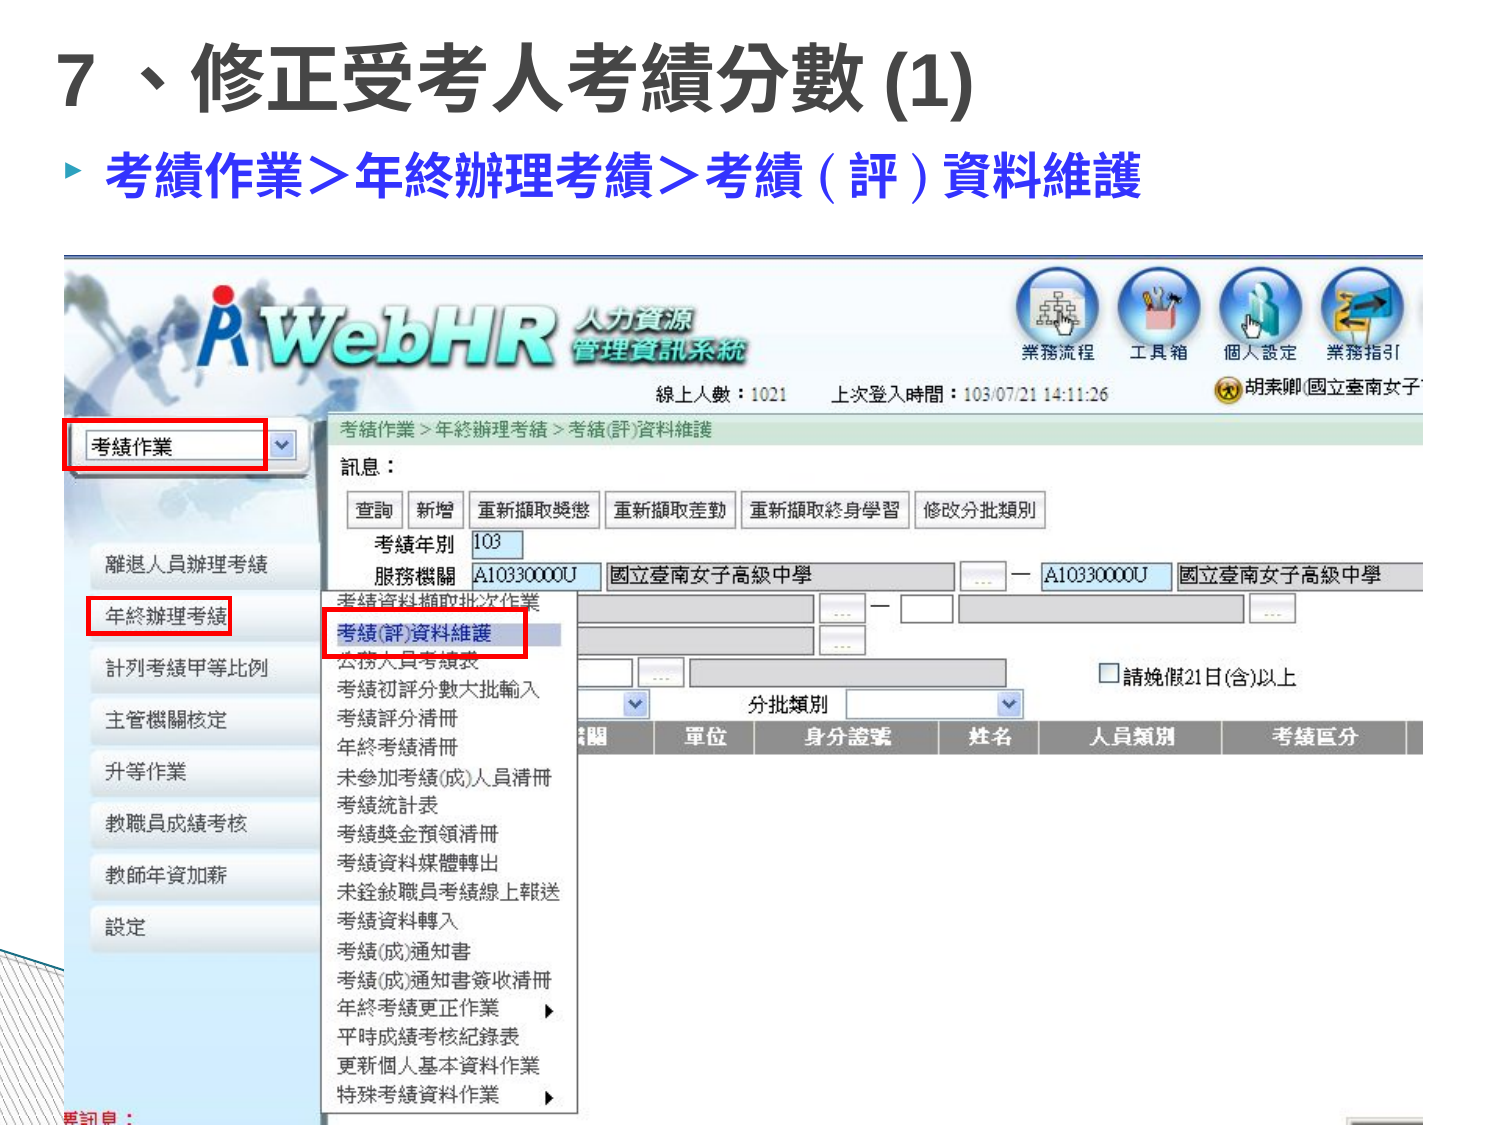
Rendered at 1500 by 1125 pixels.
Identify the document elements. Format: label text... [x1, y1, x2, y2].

picture [67, 423, 263, 466]
picture [0, 255, 1423, 1125]
list 考績作業＞年終辦理考績＞考績(評)資料維護 [29, 137, 1500, 1012]
text_box 7、修正受考人考績分數(1) [41, 18, 1087, 135]
